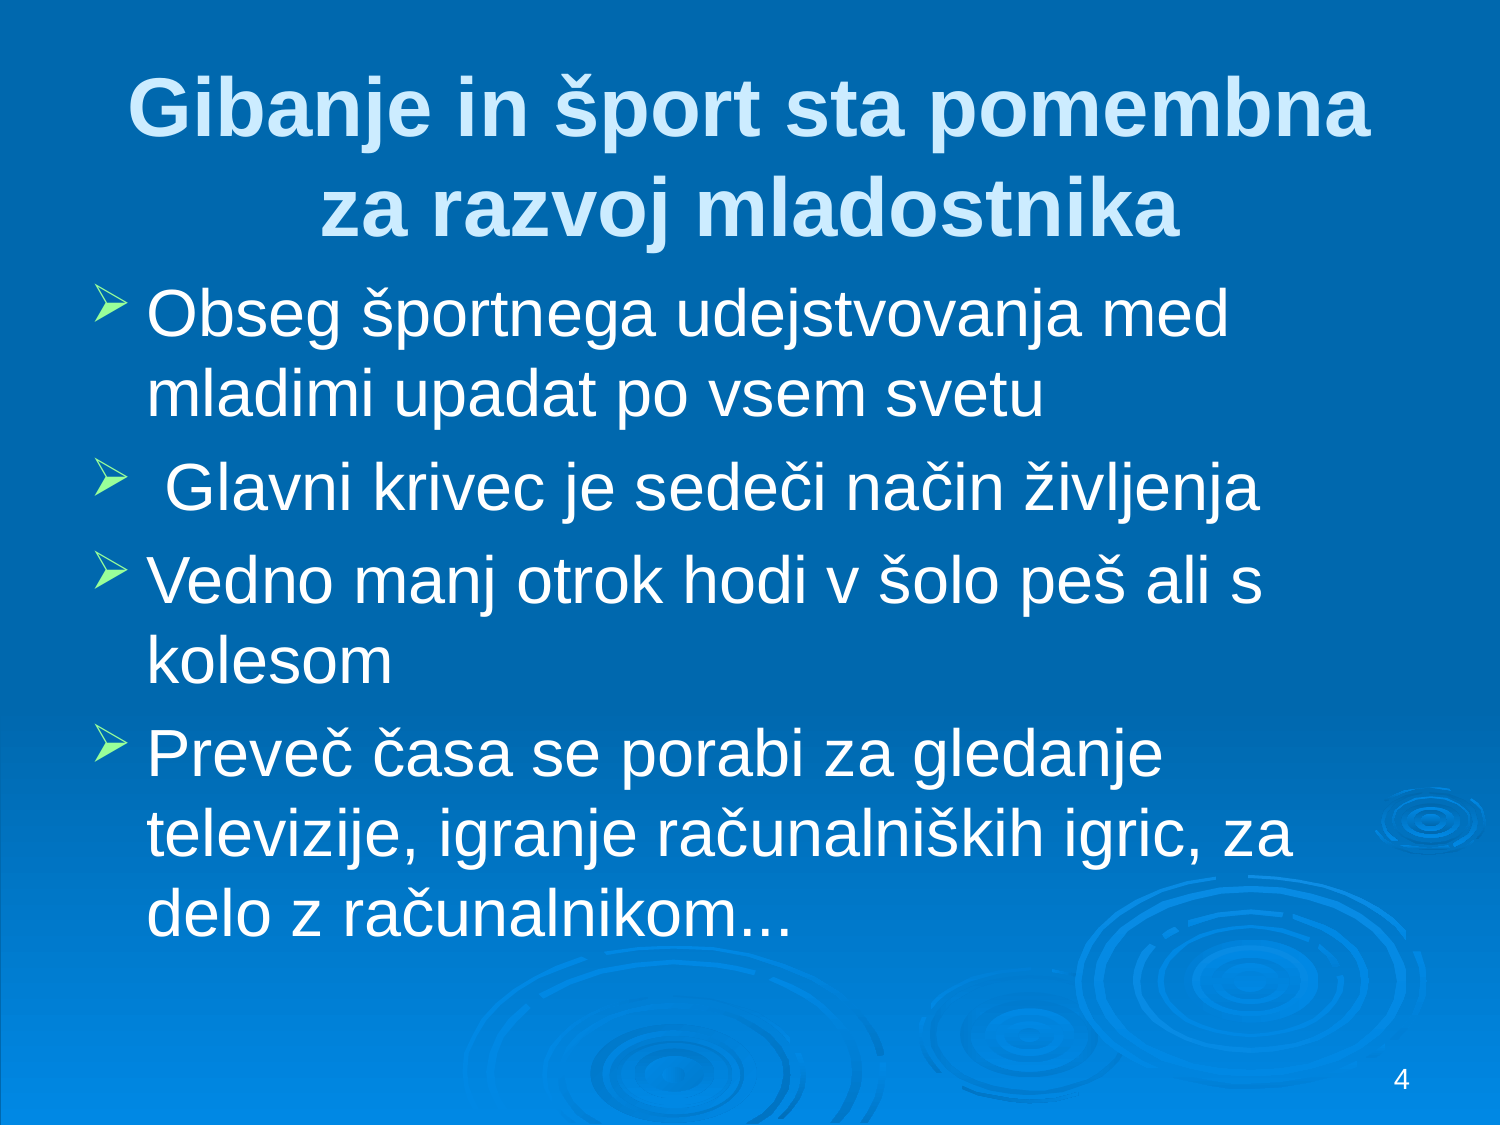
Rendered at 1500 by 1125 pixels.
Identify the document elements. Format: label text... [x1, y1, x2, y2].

title Gibanje in šport sta pomembna za razvoj mladostnika [75, 45, 1425, 233]
list Obseg športnega udejstvovanja med mladimi upadat po vsem svetu Glavni krivec je sedeči način življenja Vedno manj otrok hodi v šolo peš ali s kolesom Preveč časa se porabi za gledanje televizije, igranje računalniških igric, za delo z računalnikom... [75, 262, 1425, 1005]
slide_number <number> [1074, 1024, 1425, 1103]
